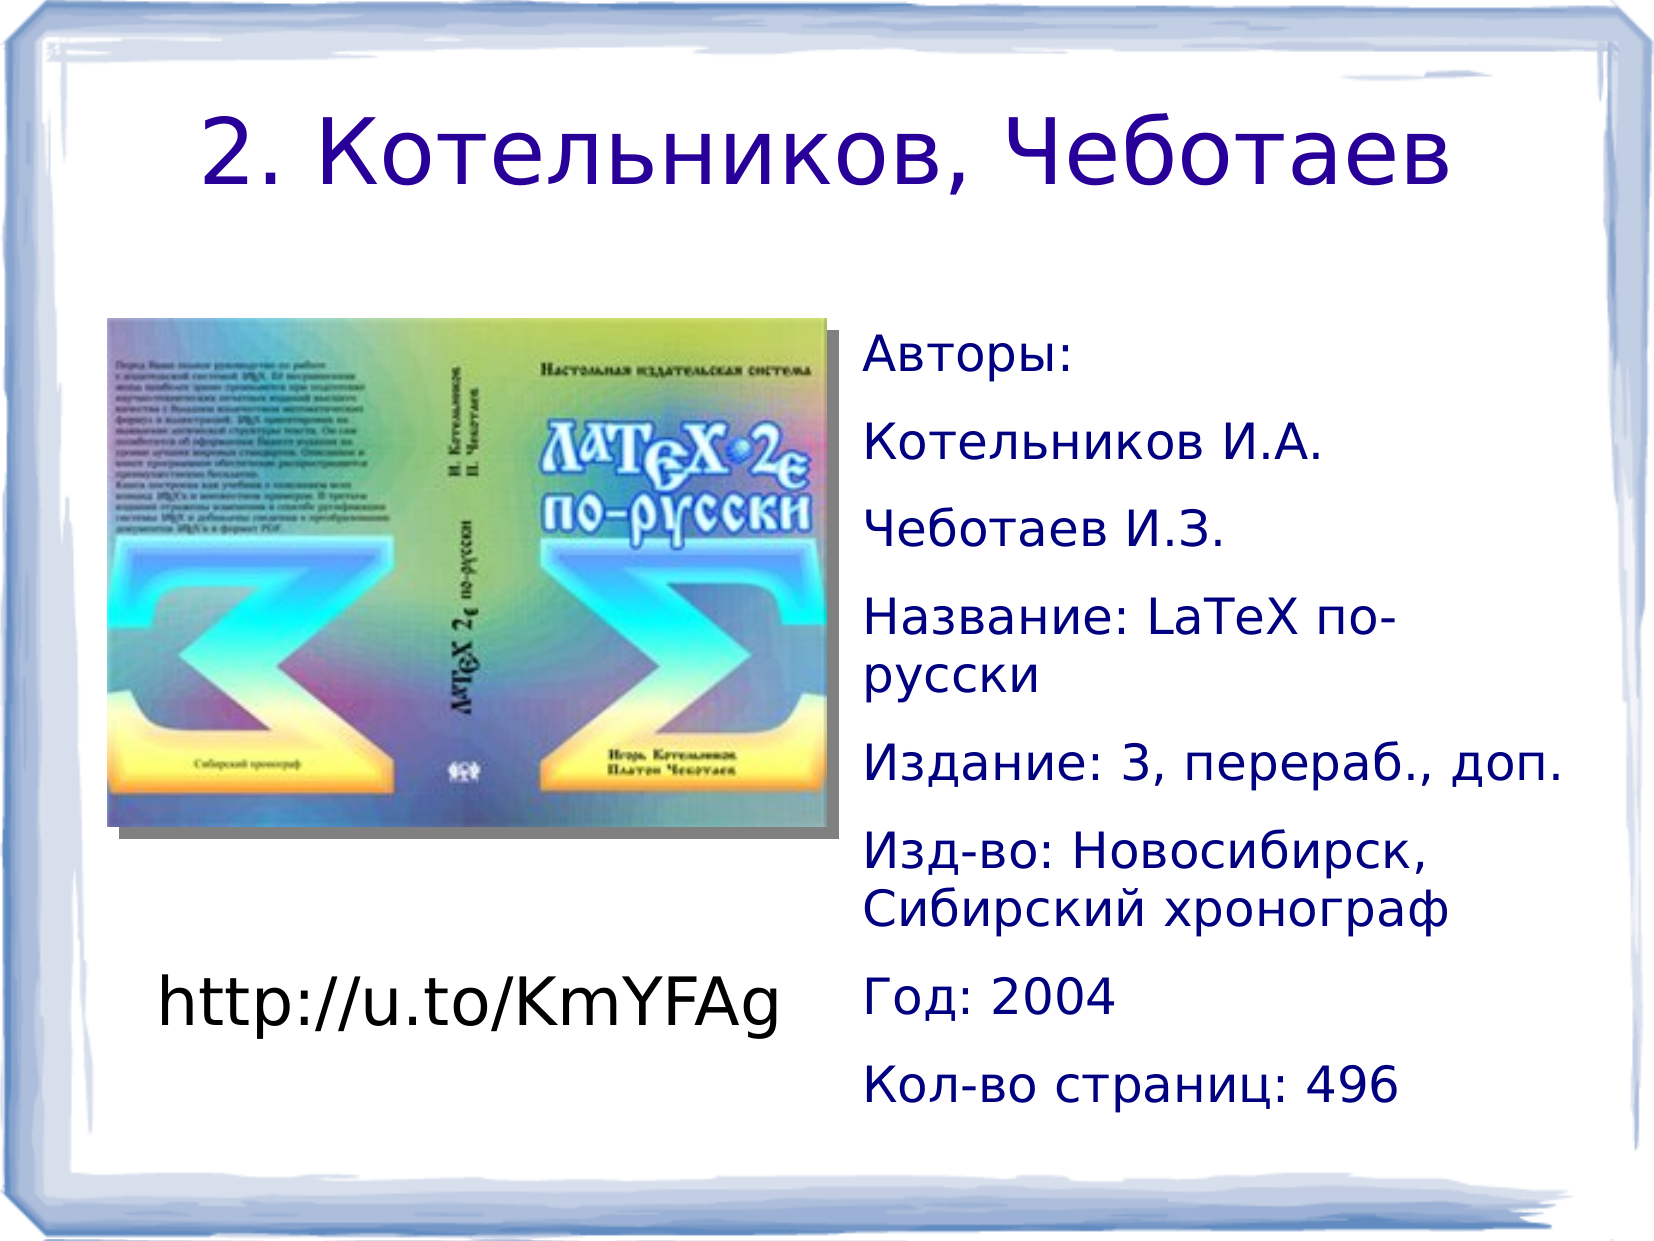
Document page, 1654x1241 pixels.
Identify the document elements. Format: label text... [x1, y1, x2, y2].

text_box http://u.to/KmYFAg [141, 956, 797, 1049]
title 2. Котельников, Чеботаев [82, 49, 1571, 257]
list Авторы: Котельников И.А. Чеботаев И.З. Название: LaTeX по-русски Издание: 3, перераб., доп. Изд-во: Новосибирск, Сибирский хронограф Год: 2004 Кол-во страниц: 496 [862, 324, 1572, 1114]
picture [0, 0, 1654, 1241]
